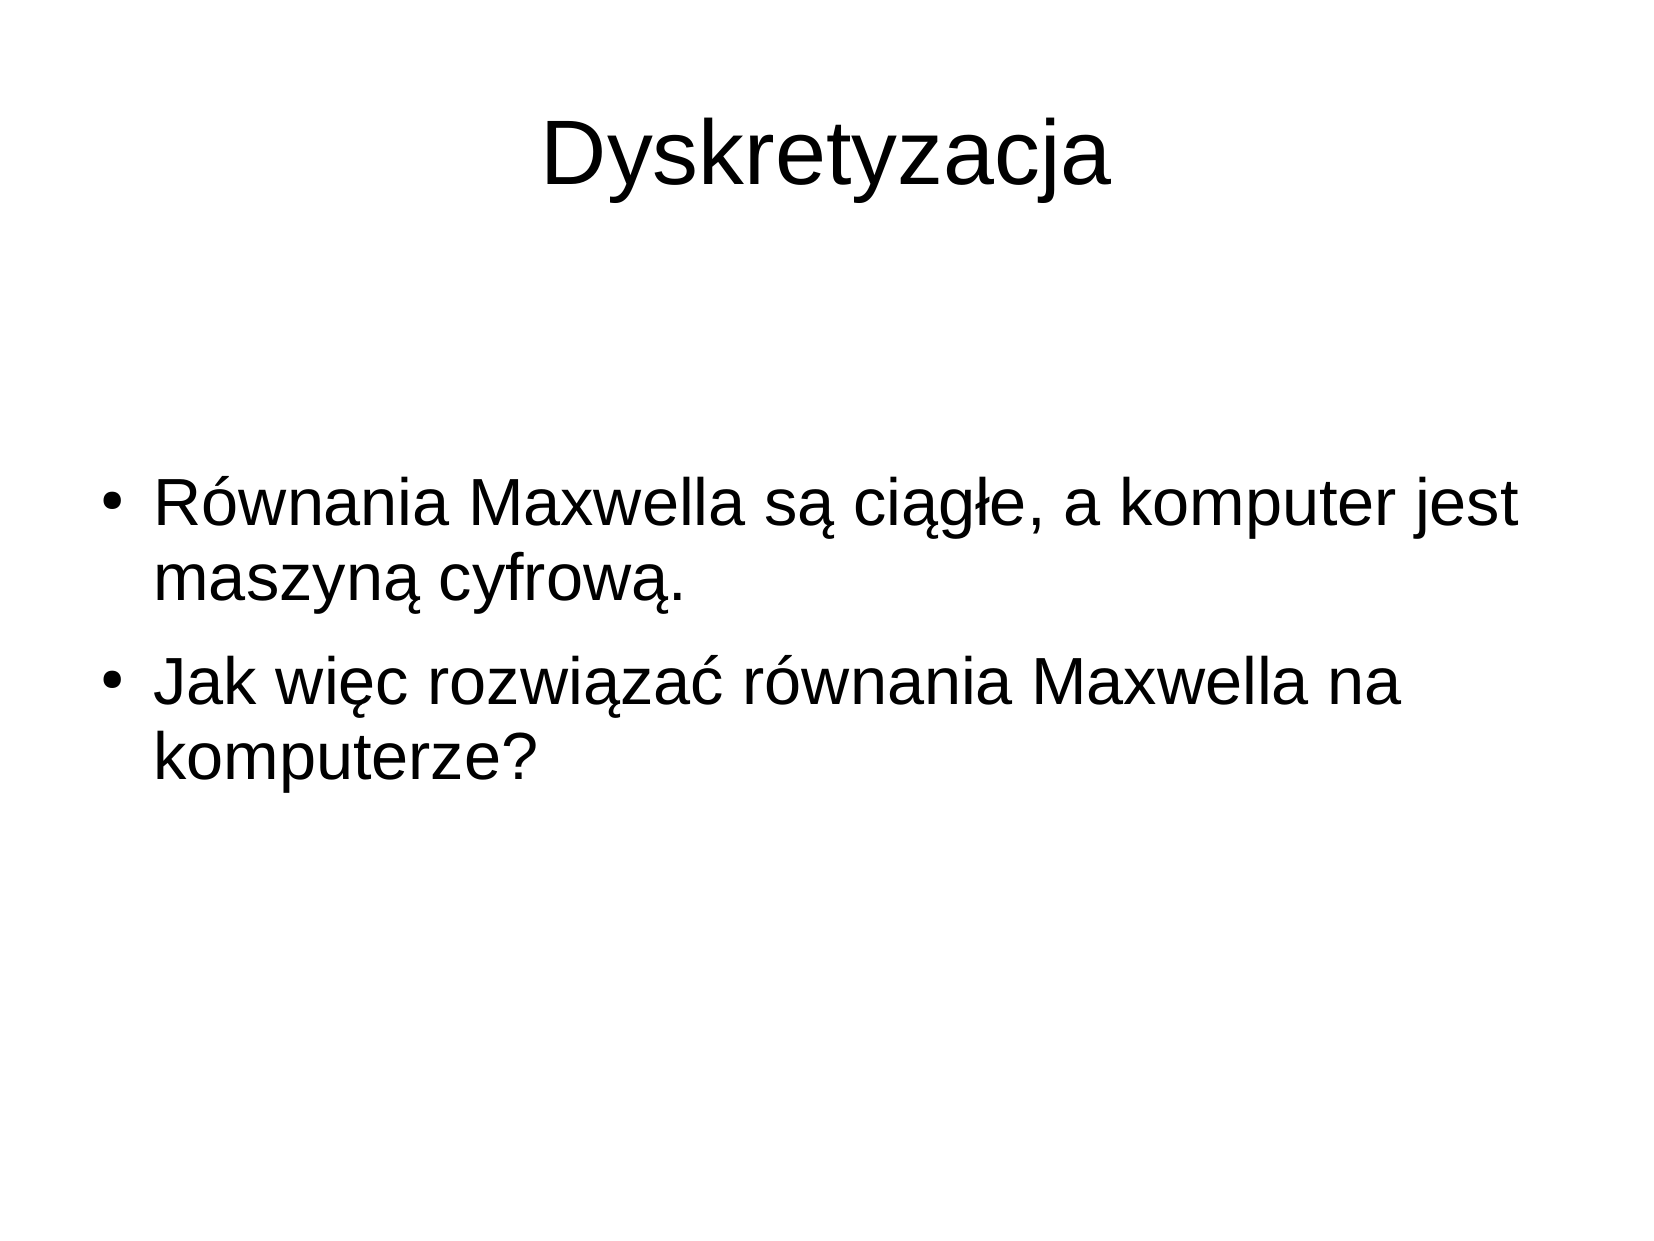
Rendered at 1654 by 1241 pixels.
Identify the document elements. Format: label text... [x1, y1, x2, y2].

title Dyskretyzacja [82, 49, 1571, 257]
list Równania Maxwella są ciągłe, a komputer jest maszyną cyfrową. Jak więc rozwiązać równania Maxwella na komputerze? [82, 465, 1571, 1067]
